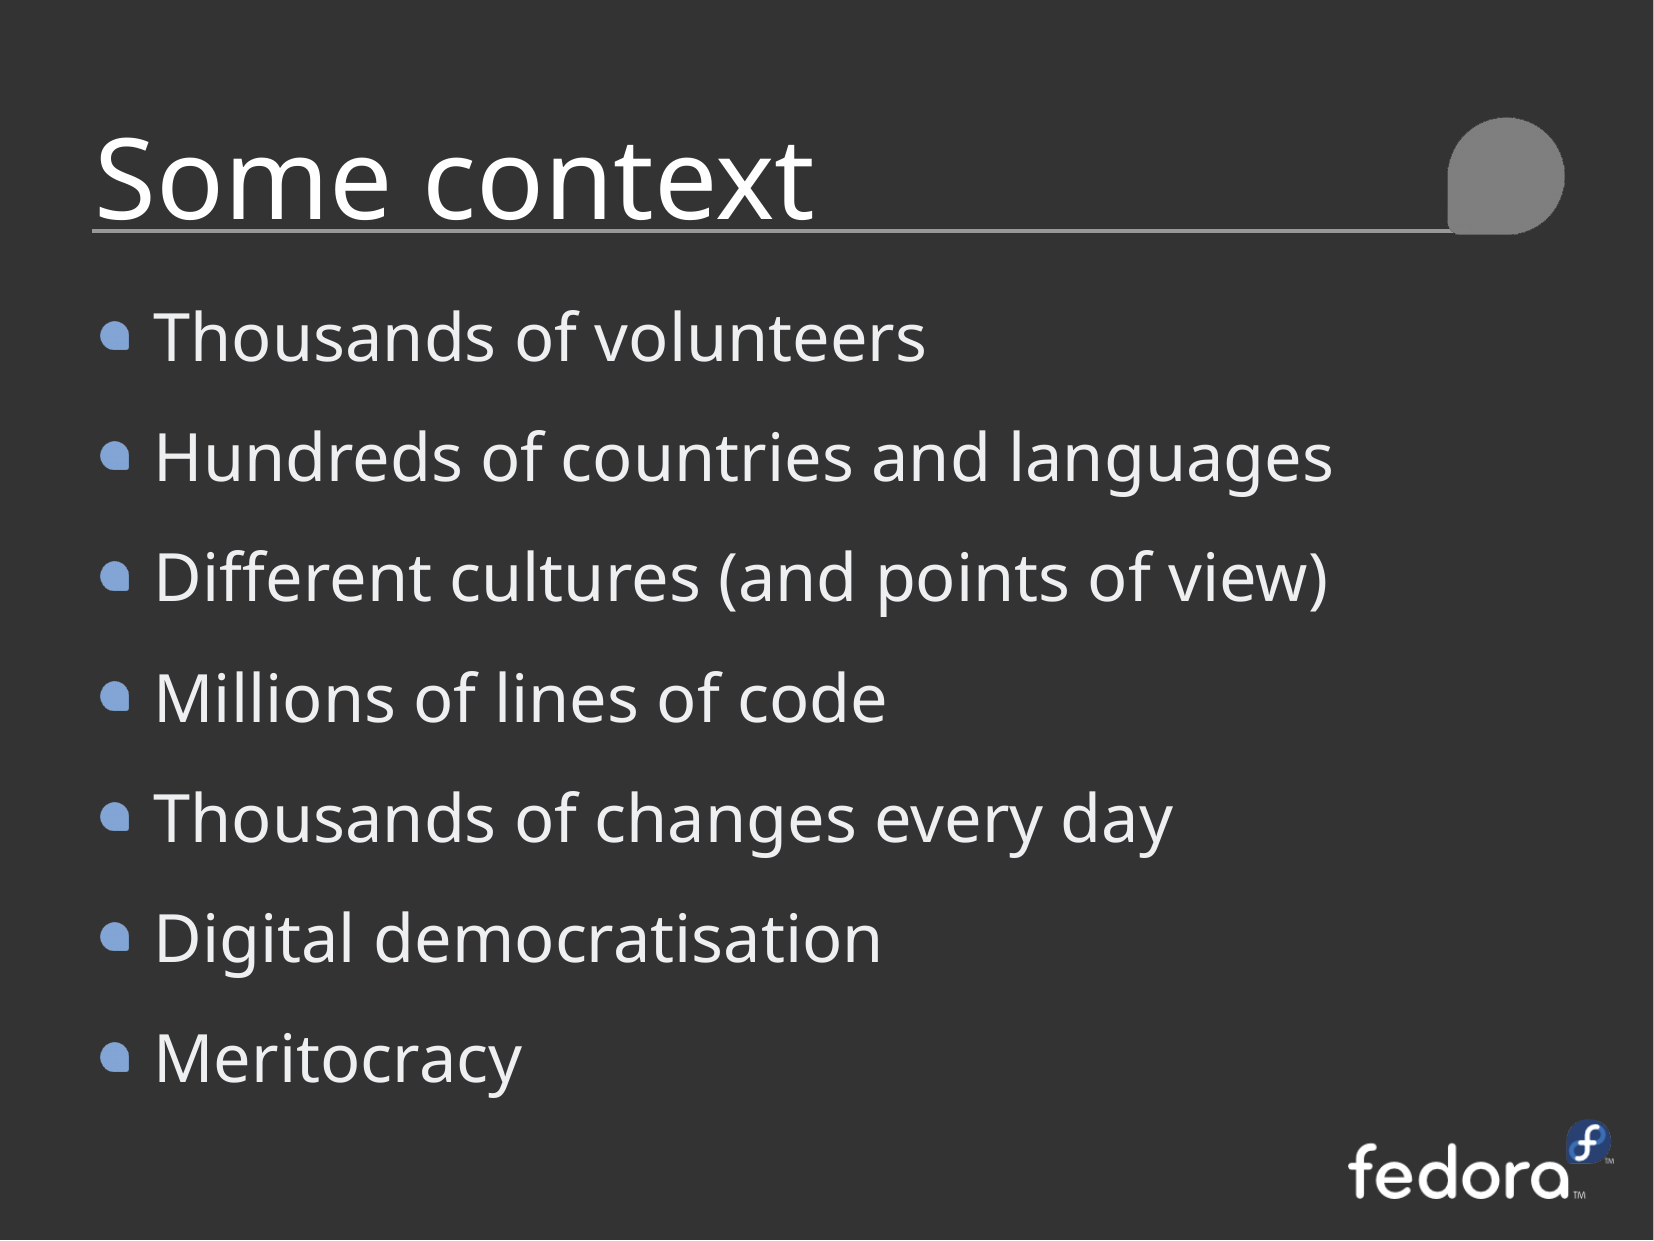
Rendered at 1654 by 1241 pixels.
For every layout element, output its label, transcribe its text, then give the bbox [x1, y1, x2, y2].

title Some context [94, 100, 1426, 251]
picture [1348, 1119, 1614, 1199]
list Thousands of volunteers Hundreds of countries and languages Different cultures (and points of view) Millions of lines of code Thousands of changes every day Digital democratisation Meritocracy [82, 290, 1571, 1119]
picture [1447, 117, 1565, 235]
